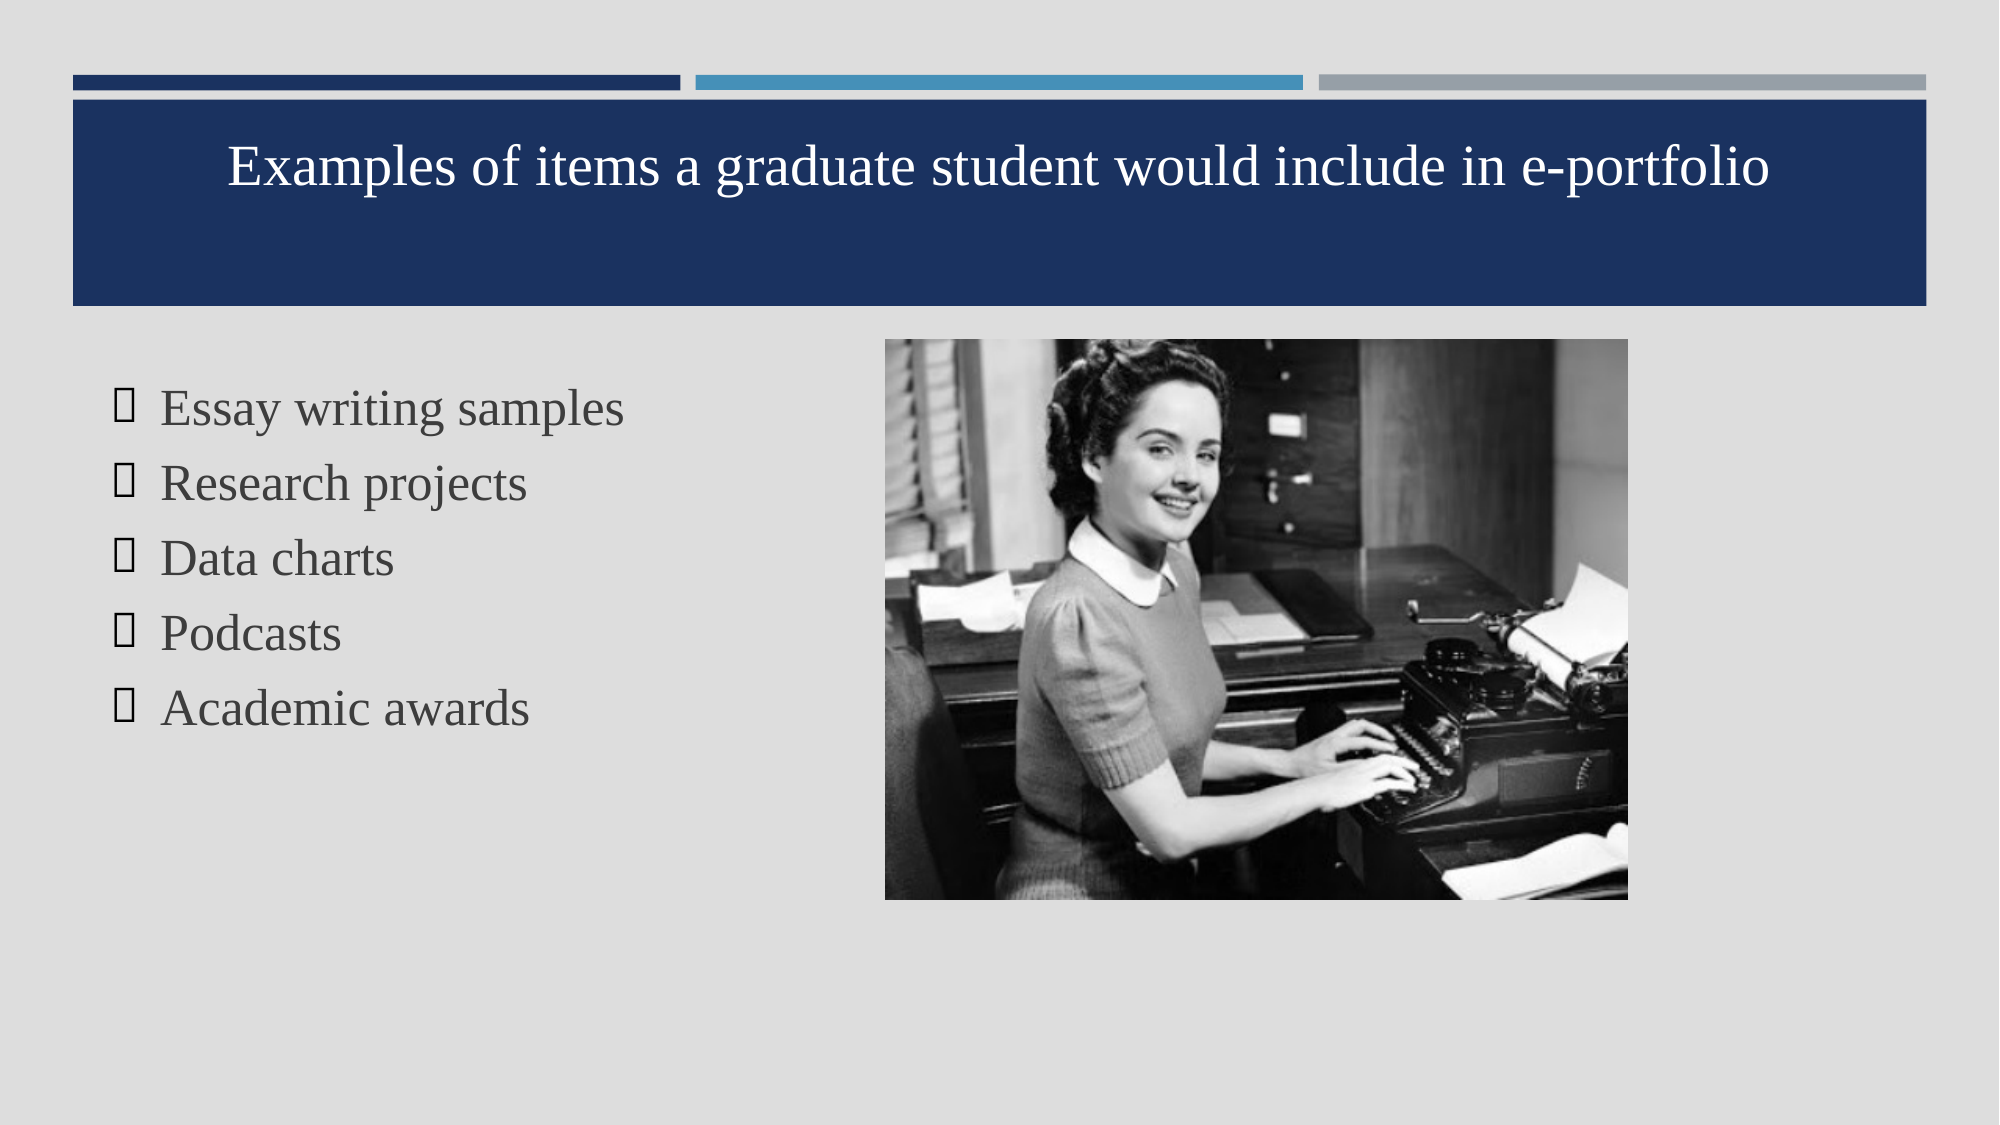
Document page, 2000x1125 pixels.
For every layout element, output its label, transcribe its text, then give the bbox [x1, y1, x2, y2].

list Essay writing samples Research projects Data charts Podcasts Academic awards [95, 365, 985, 962]
title Examples of items a graduate student would include in e-portfolio [95, 119, 1905, 282]
picture [885, 339, 1628, 901]
